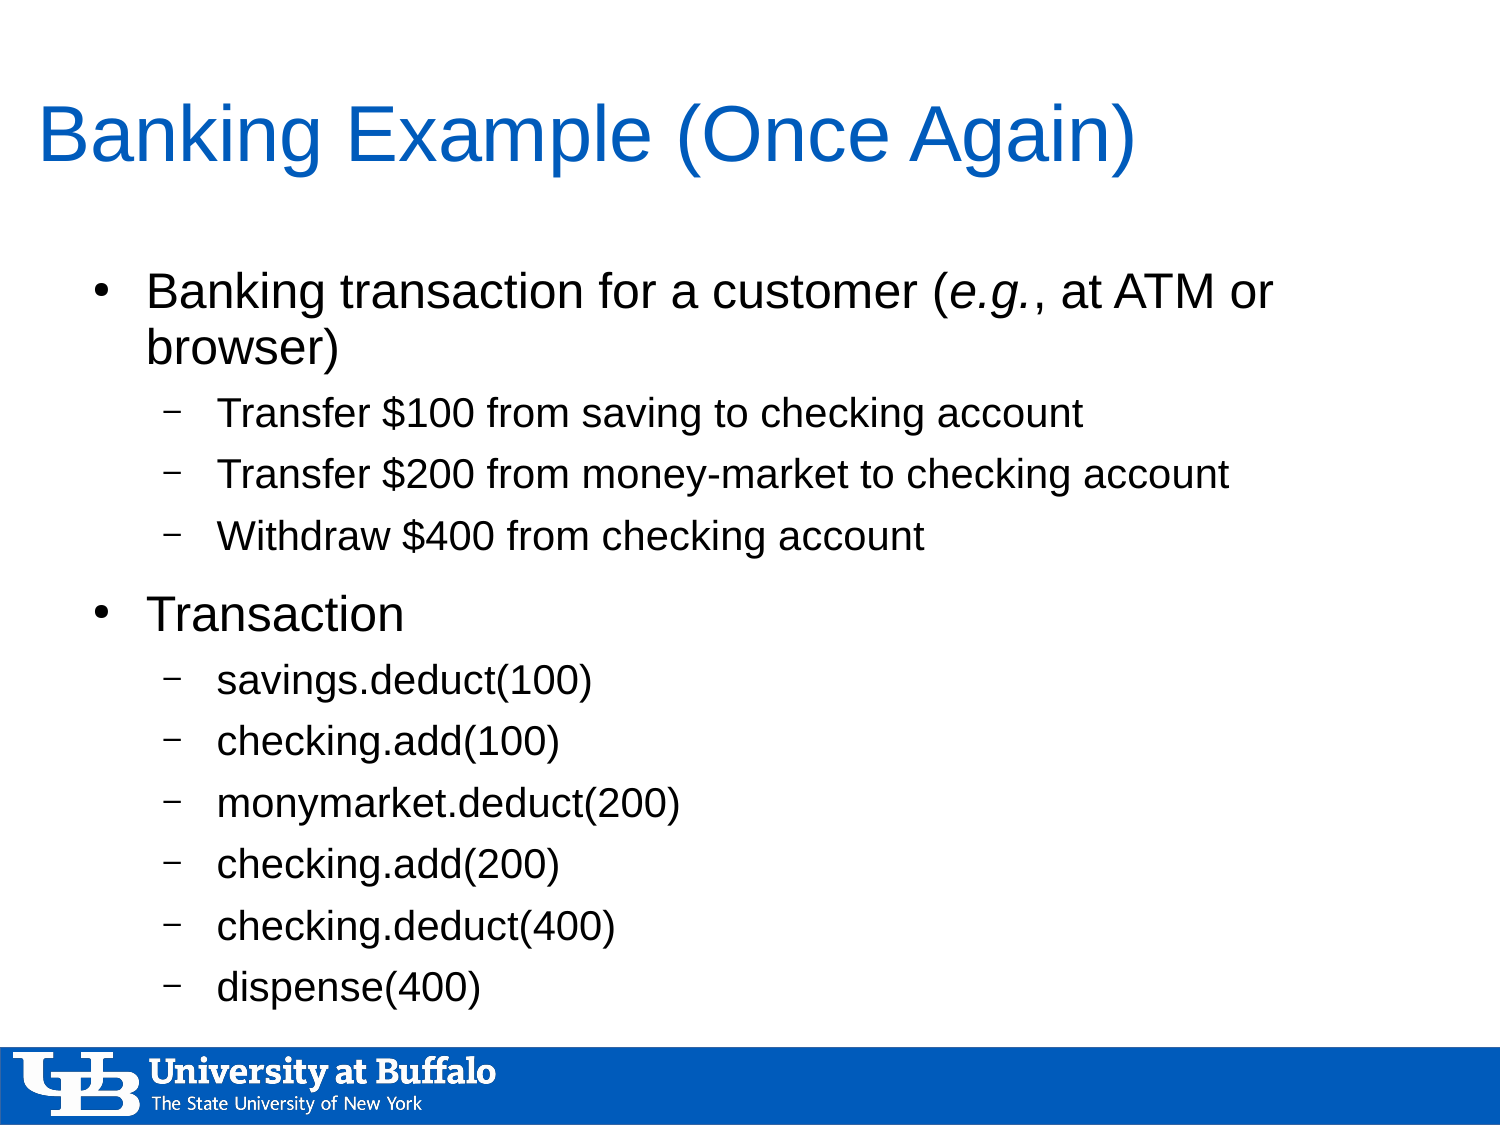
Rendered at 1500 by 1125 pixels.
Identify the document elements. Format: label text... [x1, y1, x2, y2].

title Banking Example (Once Again) [37, 40, 1388, 228]
picture [13, 1052, 496, 1116]
list Banking transaction for a customer (e.g., at ATM or browser) Transfer $100 from saving to checking account Transfer $200 from money-market to checking account Withdraw $400 from checking account Transaction savings.deduct(100) checking.add(100) monymarket.deduct(200) checking.add(200) checking.deduct(400) dispense(400) [75, 263, 1425, 916]
